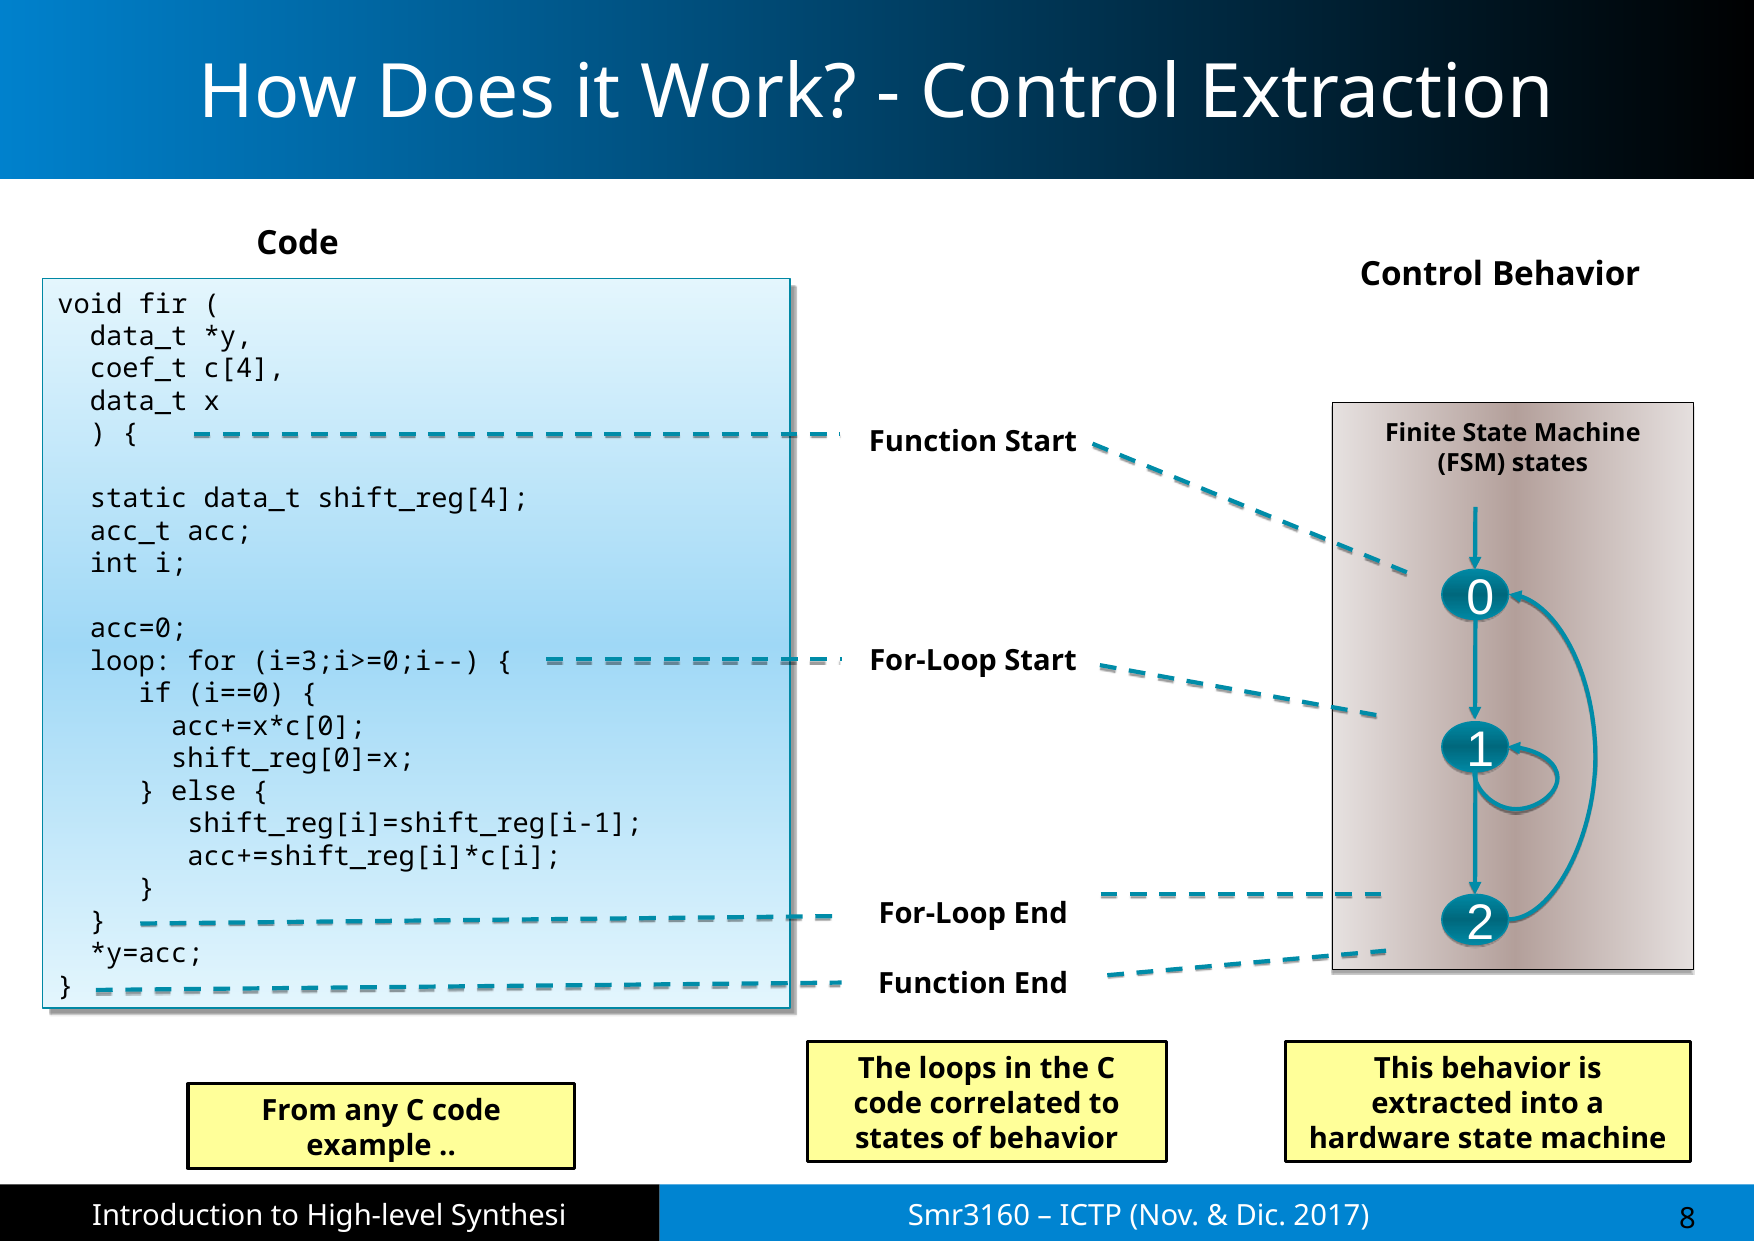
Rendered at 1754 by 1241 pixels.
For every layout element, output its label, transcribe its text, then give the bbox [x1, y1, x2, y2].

text_box Finite State Machine (FSM) states [1349, 408, 1677, 484]
text_box The loops in the C code correlated to states of behavior [807, 1041, 1167, 1162]
text_box void fir ( data_t *y, coef_t c[4], data_t x ) { static data_t shift_reg[4]; acc_t acc; int i; acc=0; loop: for (i=3;i>=0;i--) { if (i==0) { acc+=x*c[0]; shift_reg[0]=x; } else { shift_reg[i]=shift_reg[i-1]; acc+=shift_reg[i]*c[i]; } } *y=acc; } [42, 278, 790, 1008]
text_box For-Loop Start [854, 633, 1092, 684]
text_box 1 [1441, 721, 1509, 772]
text_box 0 [1441, 569, 1509, 620]
text_box Function End [863, 956, 1084, 1007]
text_box From any C code example .. [187, 1083, 575, 1169]
text_box Control Behavior [1321, 244, 1680, 300]
text_box For-Loop End [863, 886, 1083, 937]
title How Does it Work? - Control Extraction [87, 37, 1667, 139]
text_box Function Start [854, 414, 1093, 465]
text_box This behavior is extracted into a hardware state machine [1285, 1041, 1691, 1162]
text_box [1332, 402, 1694, 970]
text_box 2 [1441, 894, 1509, 945]
text_box Code [123, 213, 481, 269]
